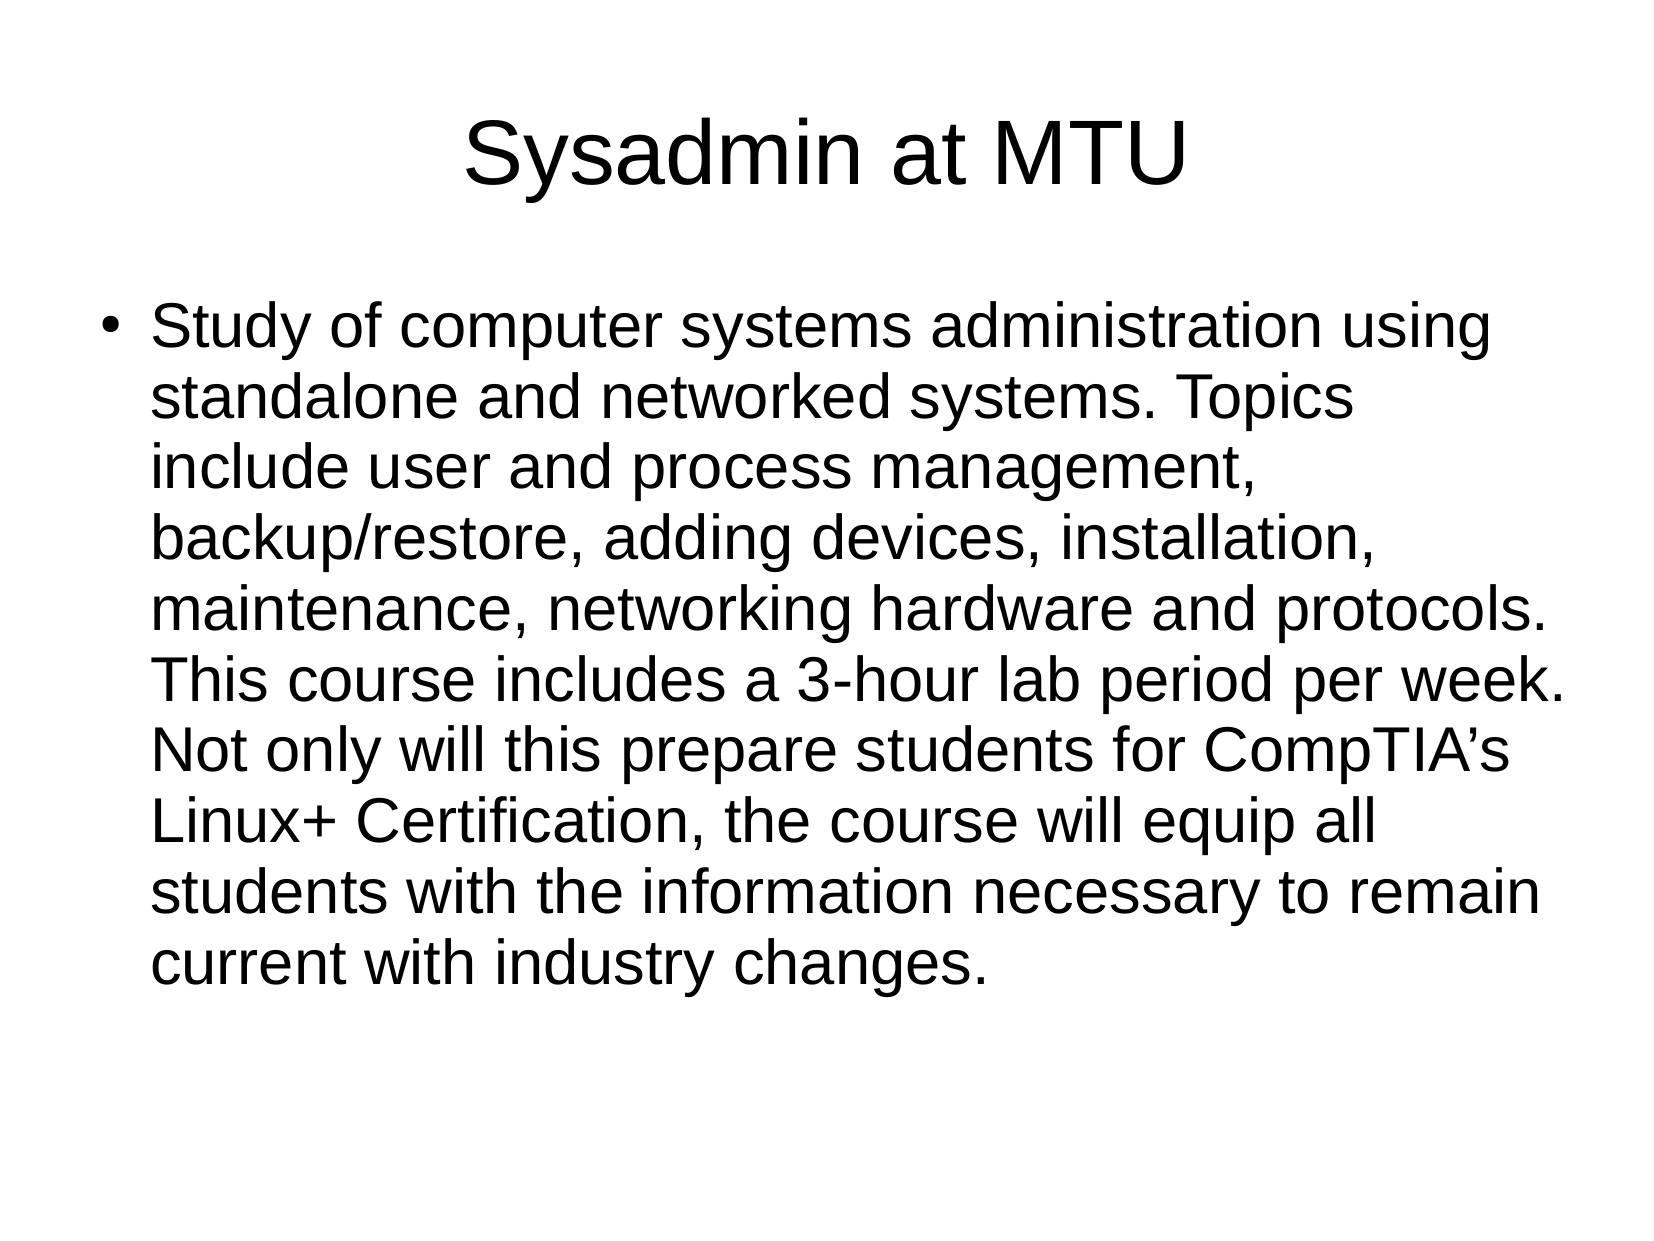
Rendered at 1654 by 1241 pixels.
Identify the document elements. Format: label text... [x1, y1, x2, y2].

title Sysadmin at MTU [82, 49, 1571, 257]
list Study of computer systems administration using standalone and networked systems. Topics include user and process management, backup/restore, adding devices, installation, maintenance, networking hardware and protocols. This course includes a 3-hour lab period per week. Not only will this prepare students for CompTIA’s Linux+ Certification, the course will equip all students with the information necessary to remain current with industry changes. [82, 290, 1571, 1010]
